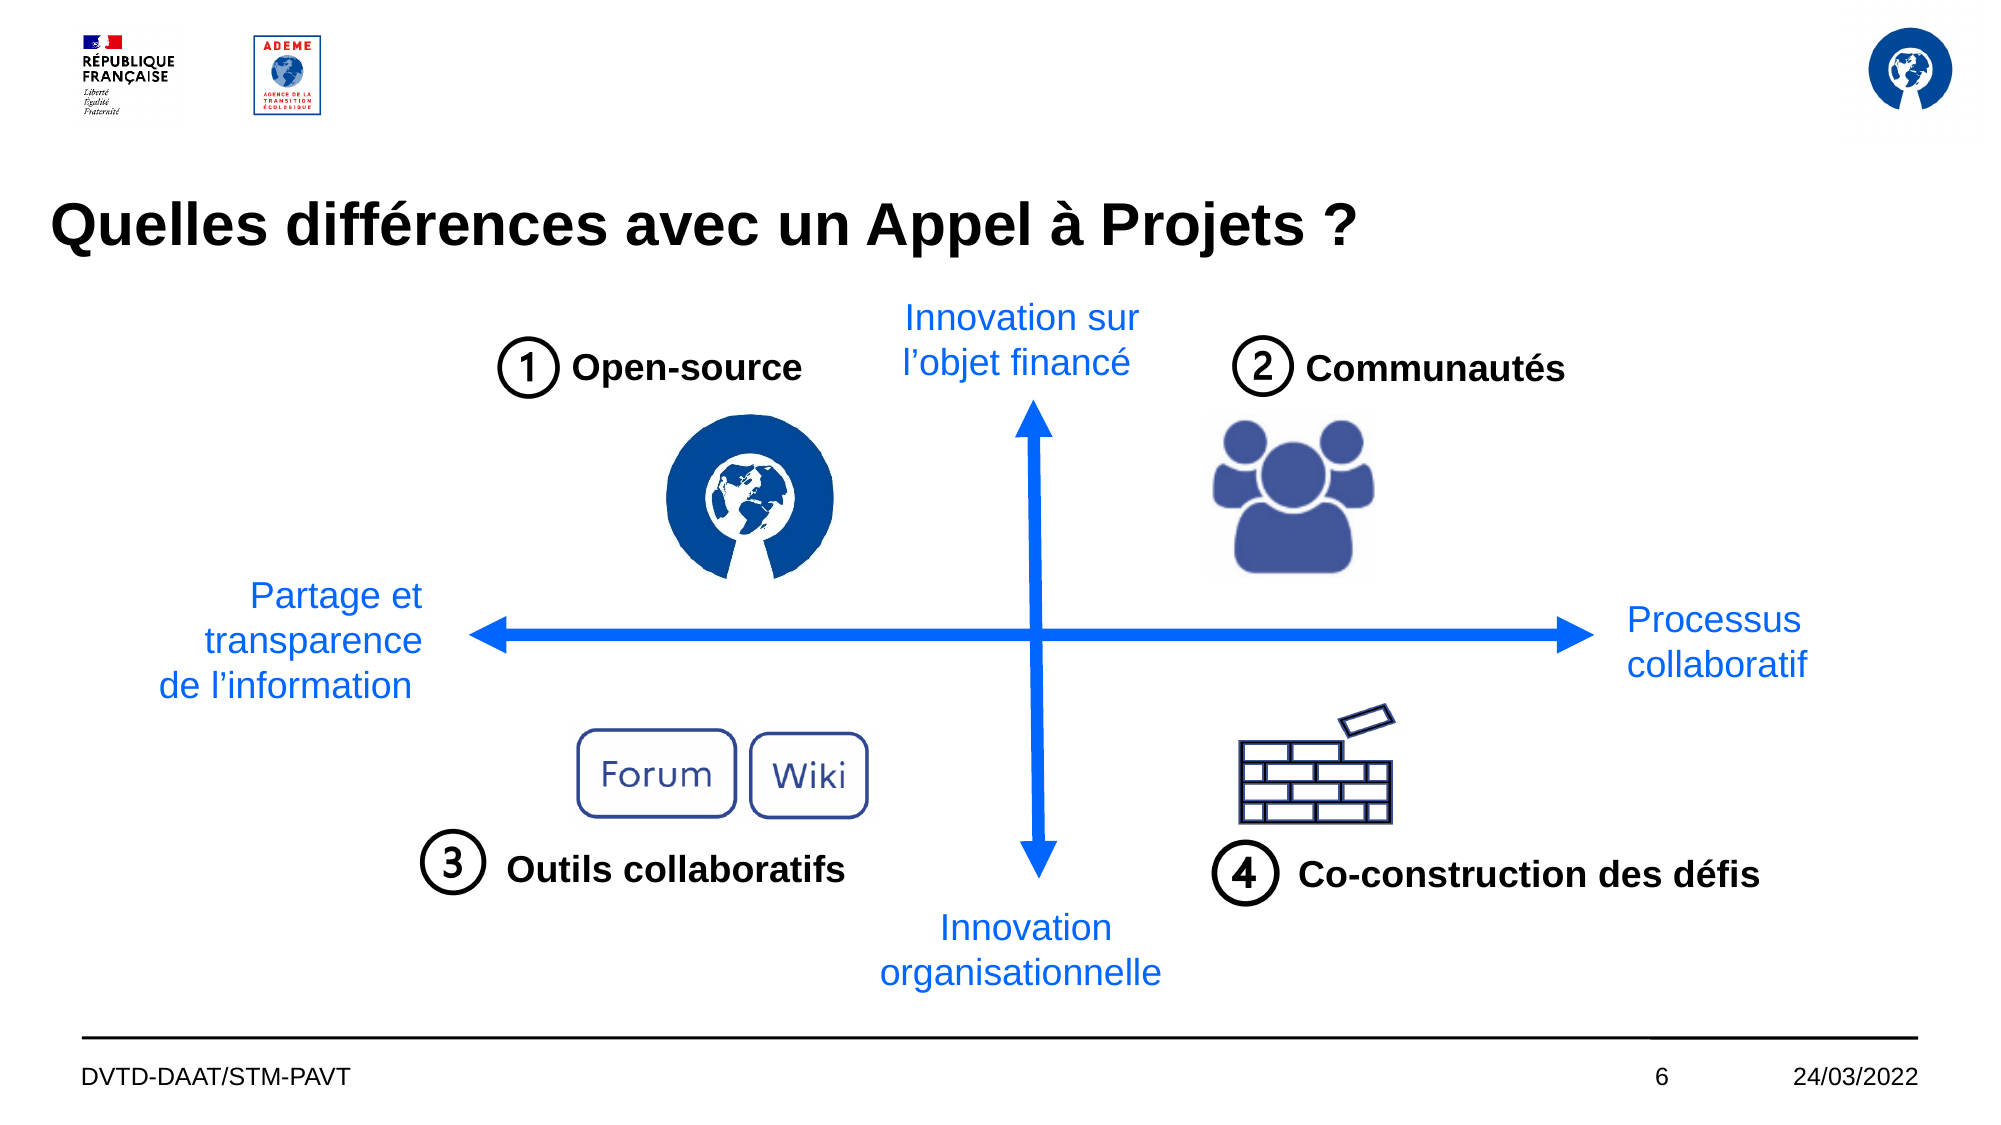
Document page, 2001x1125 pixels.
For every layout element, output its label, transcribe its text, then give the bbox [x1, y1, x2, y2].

slide_number <number> [1566, 1045, 1684, 1105]
picture [1205, 691, 1417, 914]
picture [244, 26, 330, 48]
picture [1840, 0, 1987, 142]
picture [69, 21, 188, 48]
text_box Innovation sur l’objet financé [870, 285, 1174, 391]
text_box Partage et transparence de l’information [141, 563, 438, 714]
picture [1226, 329, 1300, 403]
title Quelles différences avec un Appel à Projets ? [35, 48, 1935, 266]
footer DVTD-DAAT/STM-PAVT [65, 1045, 737, 1105]
picture [568, 726, 879, 824]
text_box Outils collaboratifs [493, 837, 1114, 898]
picture [413, 822, 493, 902]
text_box Communautés [1300, 336, 1610, 397]
text_box Co-construction des défis [1286, 842, 1782, 904]
text_box Innovation organisationnelle [858, 895, 1195, 1001]
picture [491, 330, 566, 405]
picture [1205, 414, 1376, 578]
slide_number 24/03/2022 [1746, 1045, 1935, 1105]
text_box Open-source [566, 335, 818, 396]
picture [655, 411, 842, 602]
text_box Processus collaboratif [1611, 587, 1840, 693]
